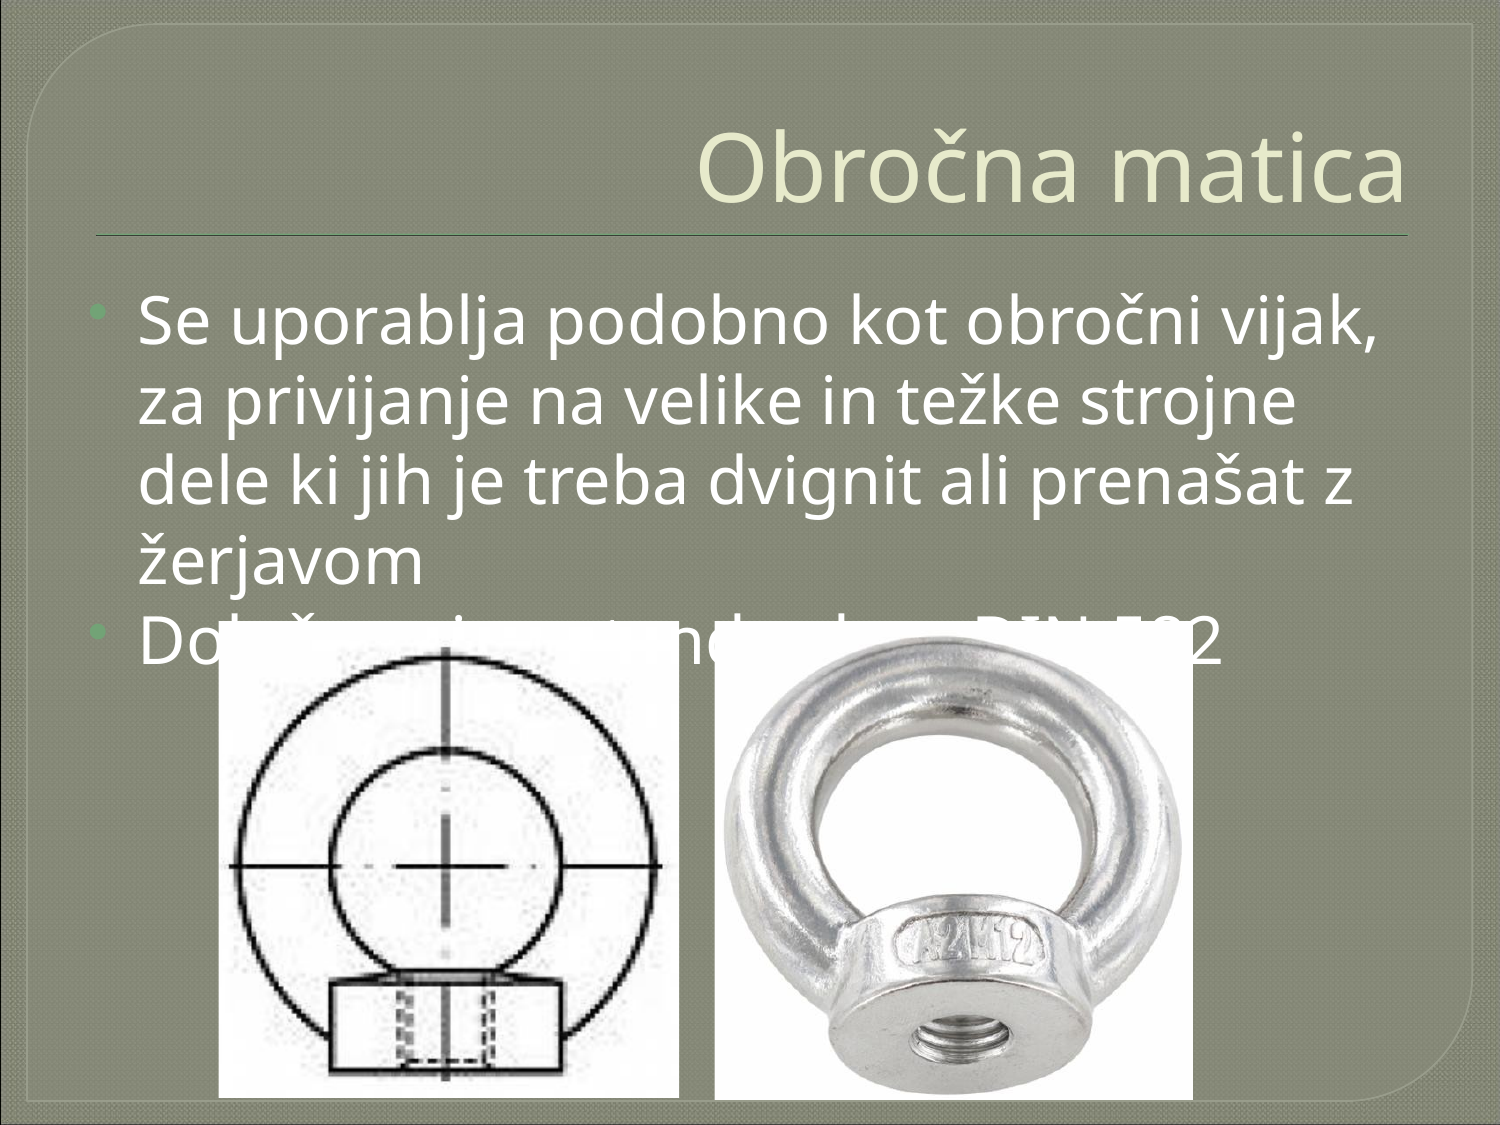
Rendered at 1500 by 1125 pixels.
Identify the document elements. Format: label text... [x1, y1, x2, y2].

list Se uporablja podobno kot obročni vijak, za privijanje na velike in težke strojne dele ki jih je treba dvignit ali prenašat z žerjavom Določena je z standardom DIN 582 [75, 270, 1425, 1013]
picture [0, 0, 1500, 1125]
title Obročna matica [75, 41, 1425, 230]
